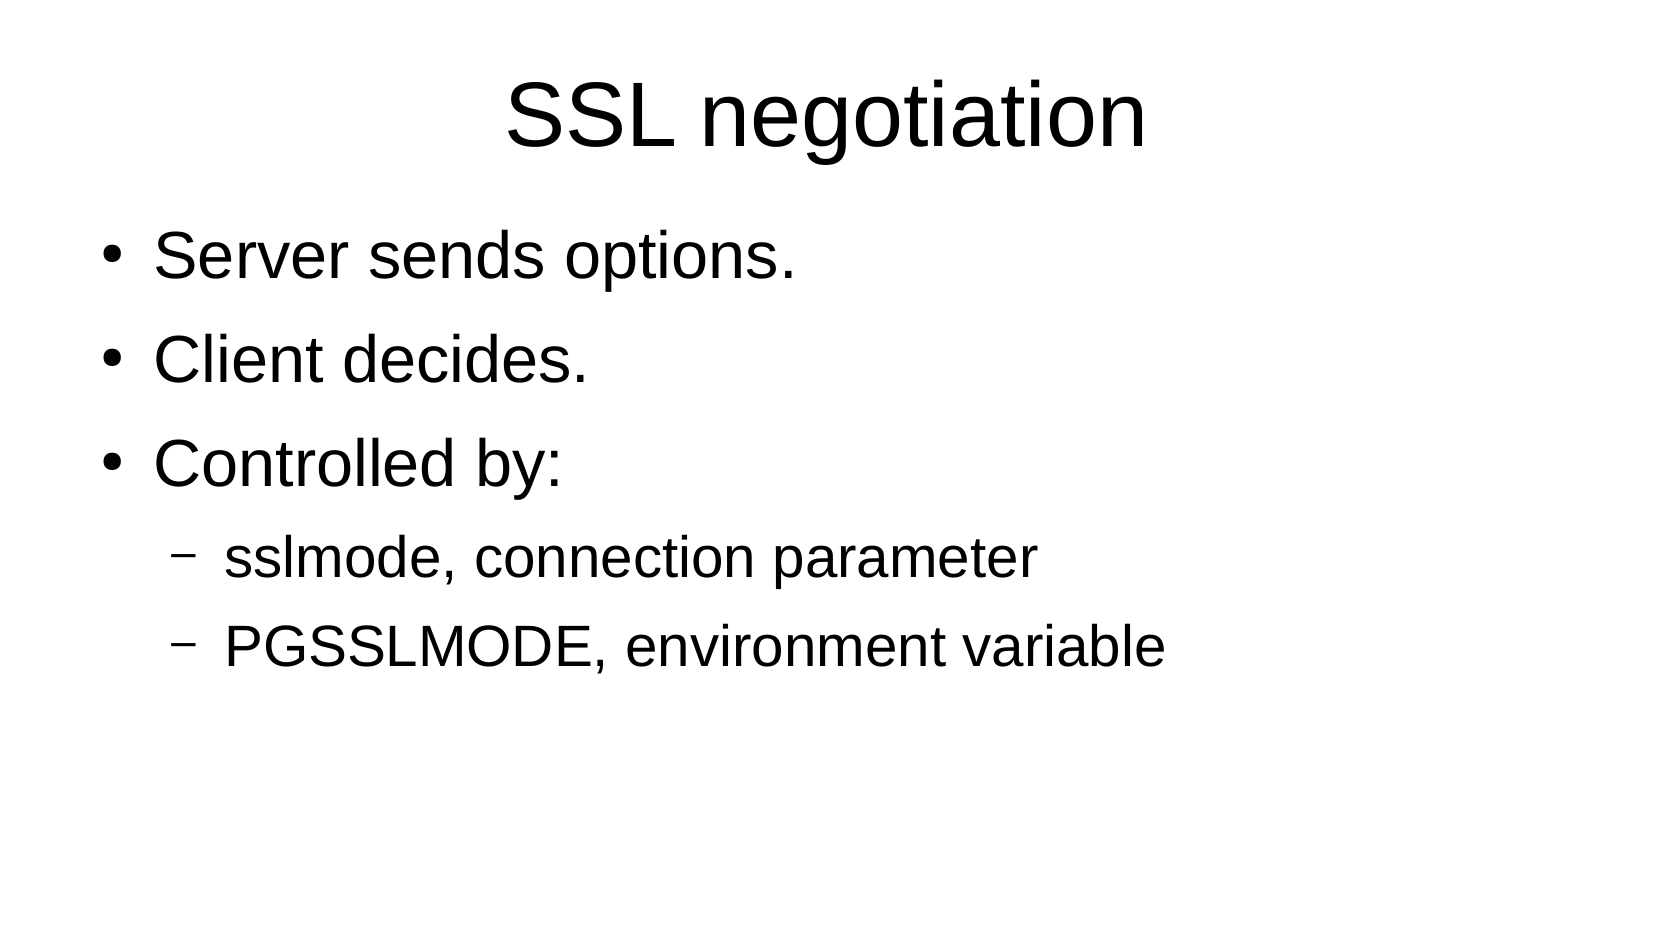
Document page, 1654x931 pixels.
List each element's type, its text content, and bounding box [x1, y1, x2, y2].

title SSL negotiation [82, 37, 1571, 193]
list Server sends options. Client decides. Controlled by: sslmode, connection parameter PGSSLMODE, environment variable [82, 217, 1571, 758]
